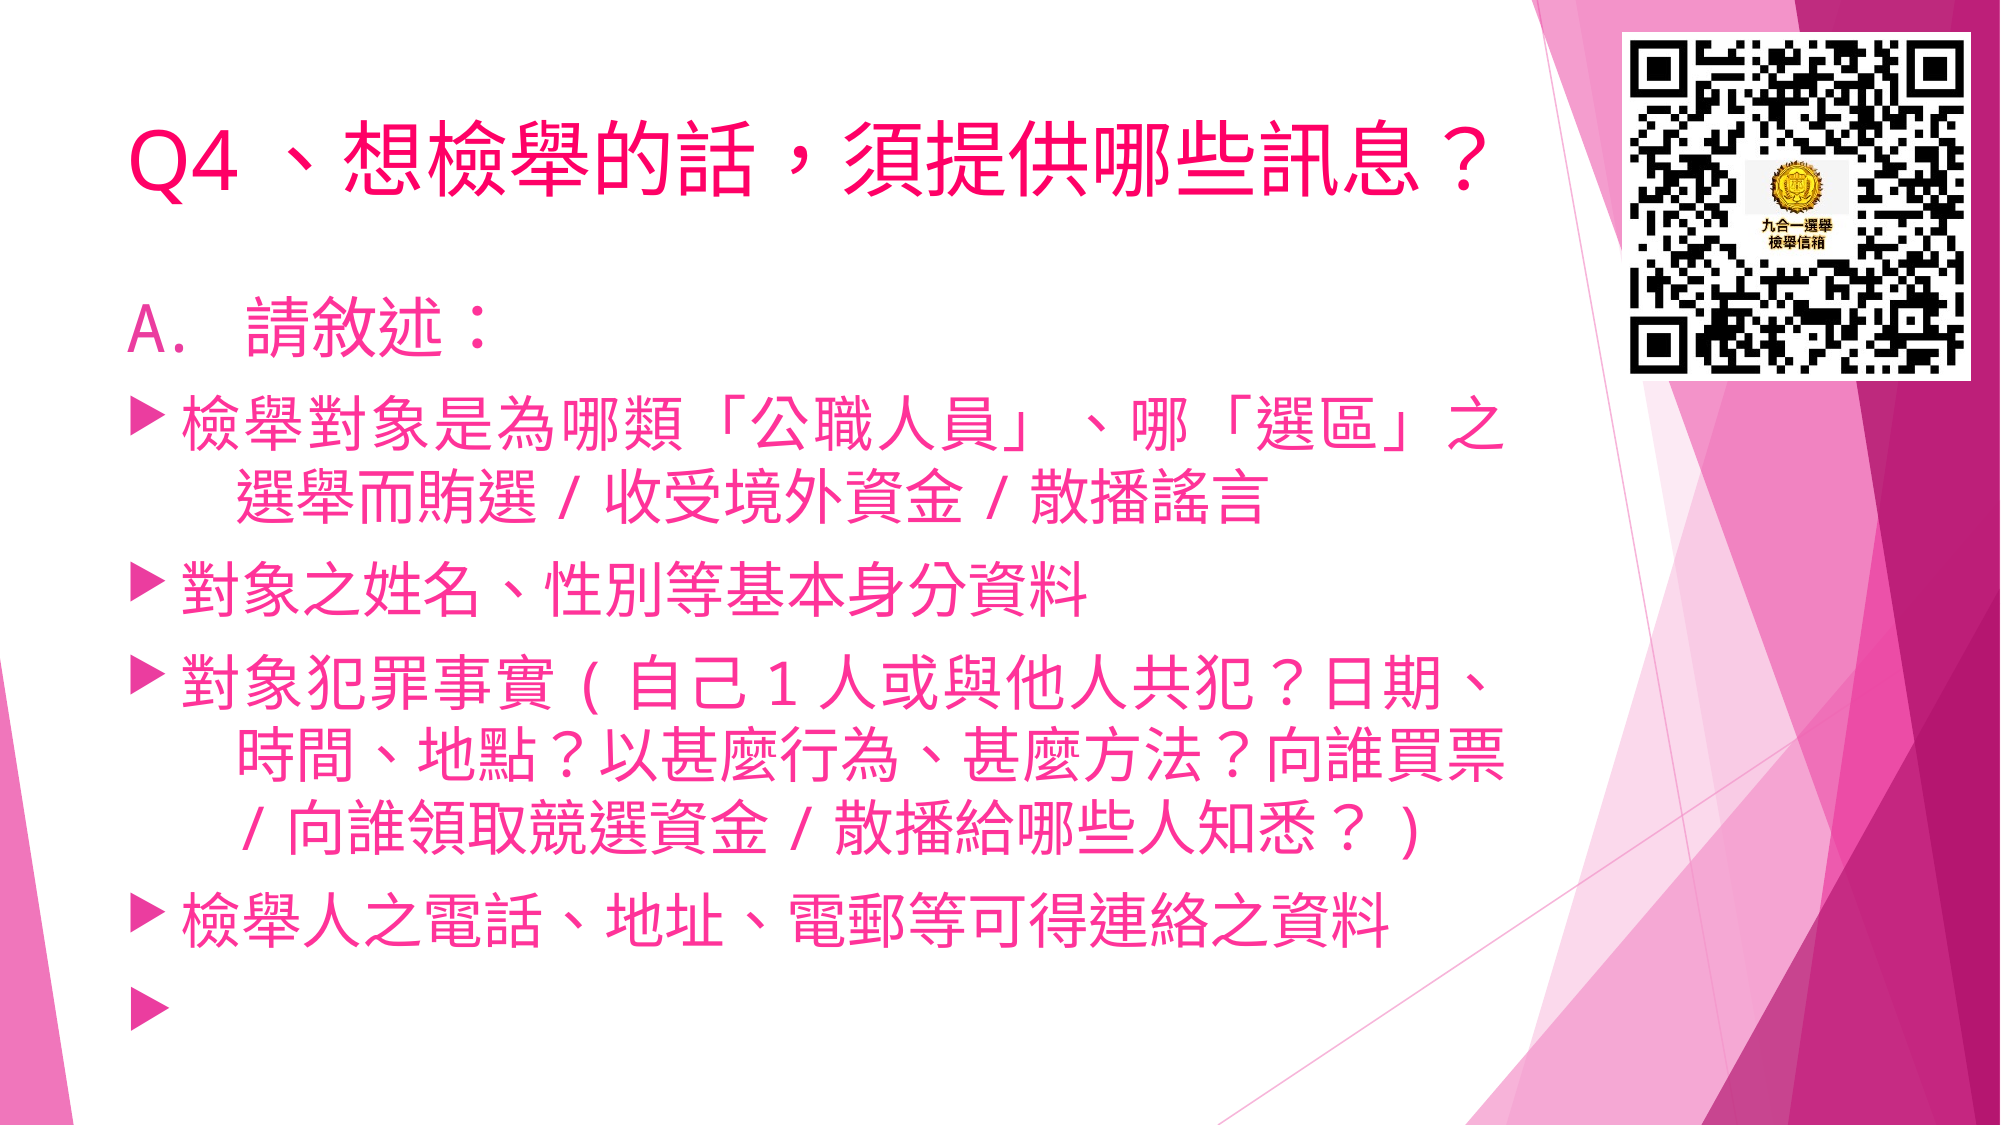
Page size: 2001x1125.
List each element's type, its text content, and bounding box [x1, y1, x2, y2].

picture [1622, 32, 1971, 381]
list 請敘述： 檢舉對象是為哪類「公職人員」、哪「選區」之選舉而賄選/收受境外資金/散播謠言 對象之姓名、性別等基本身分資料 對象犯罪事實(自己1人或與他人共犯？日期、時間、地點？以甚麼行為、甚麼方法？向誰買票/向誰領取競選資金/散播給哪些人知悉？) 檢舉人之電話、地址、電郵等可得連絡之資料 [111, 278, 1522, 1042]
title Q4、想檢舉的話，須提供哪些訊息？ [111, 99, 1522, 278]
